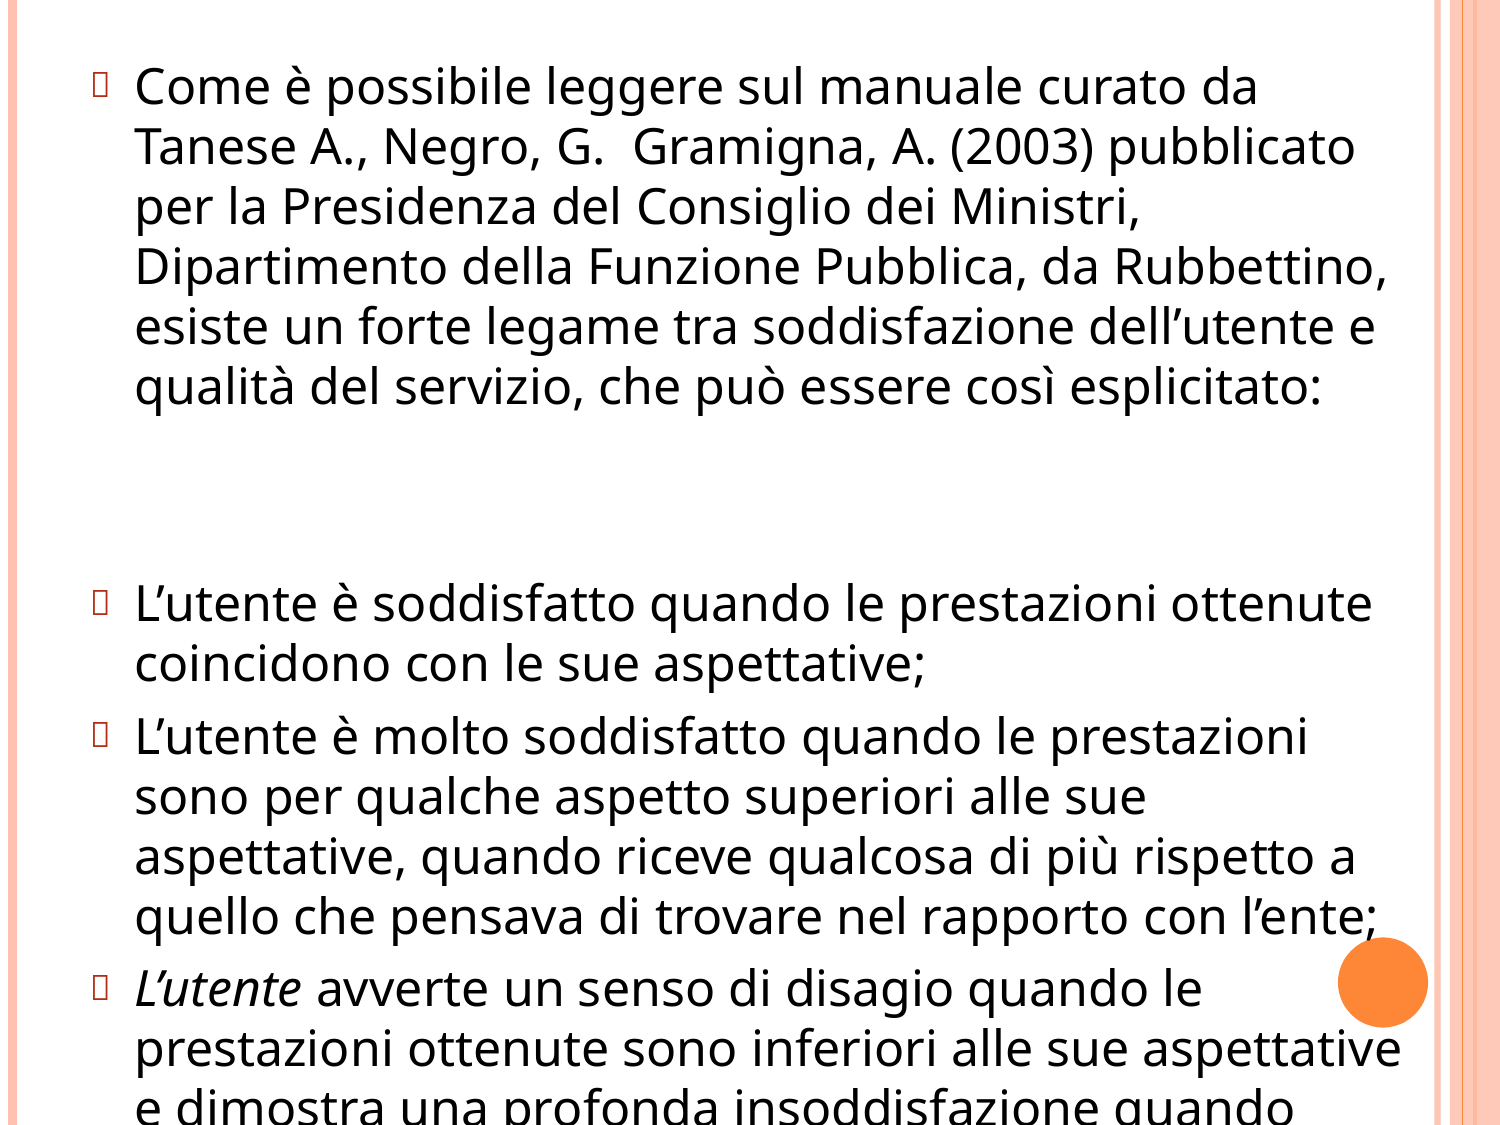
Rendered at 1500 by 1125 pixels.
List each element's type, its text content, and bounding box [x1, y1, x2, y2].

list Come è possibile leggere sul manuale curato da Tanese A., Negro, G. Gramigna, A. (2003) pubblicato per la Presidenza del Consiglio dei Ministri, Dipartimento della Funzione Pubblica, da Rubbettino, esiste un forte legame tra soddisfazione dell’utente e qualità del servizio, che può essere così esplicitato: L’utente è soddisfatto quando le prestazioni ottenute coincidono con le sue aspettative; L’utente è molto soddisfatto quando le prestazioni sono per qualche aspetto superiori alle sue aspettative, quando riceve qualcosa di più rispetto a quello che pensava di trovare nel rapporto con l’ente; L’utente avverte un senso di disagio quando le prestazioni ottenute sono inferiori alle sue aspettative e dimostra una profonda insoddisfazione quando l’entità dello scostamento è elevato. Il legame fra la soddisfazione e la qualità può anche essere espresso attraverso la seguente relazione: dove, a seconda del risultato, si può avere: [75, 46, 1425, 1038]
